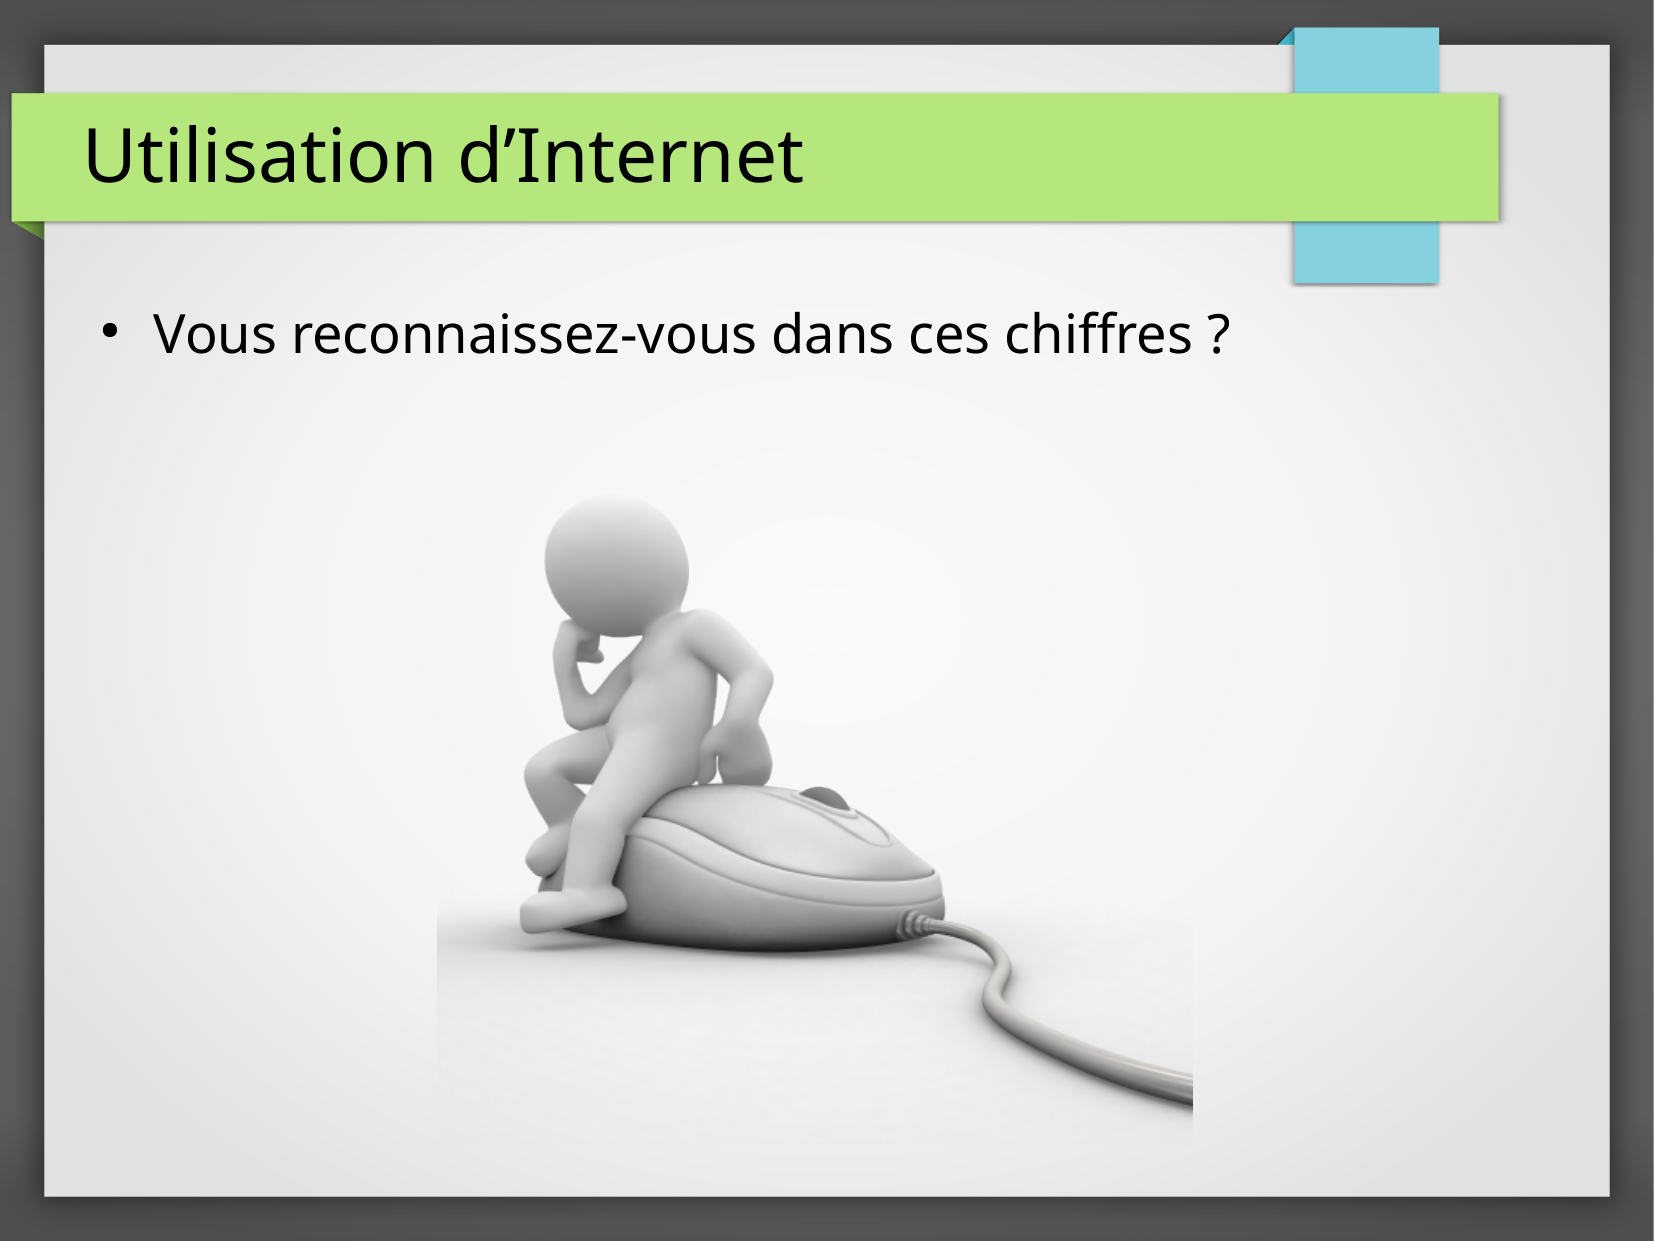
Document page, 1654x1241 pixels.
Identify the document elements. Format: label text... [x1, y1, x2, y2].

list Vous reconnaissez-vous dans ces chiffres ? [82, 295, 1571, 1015]
picture [0, 0, 1654, 1241]
title Utilisation d’Internet [82, 94, 1264, 213]
